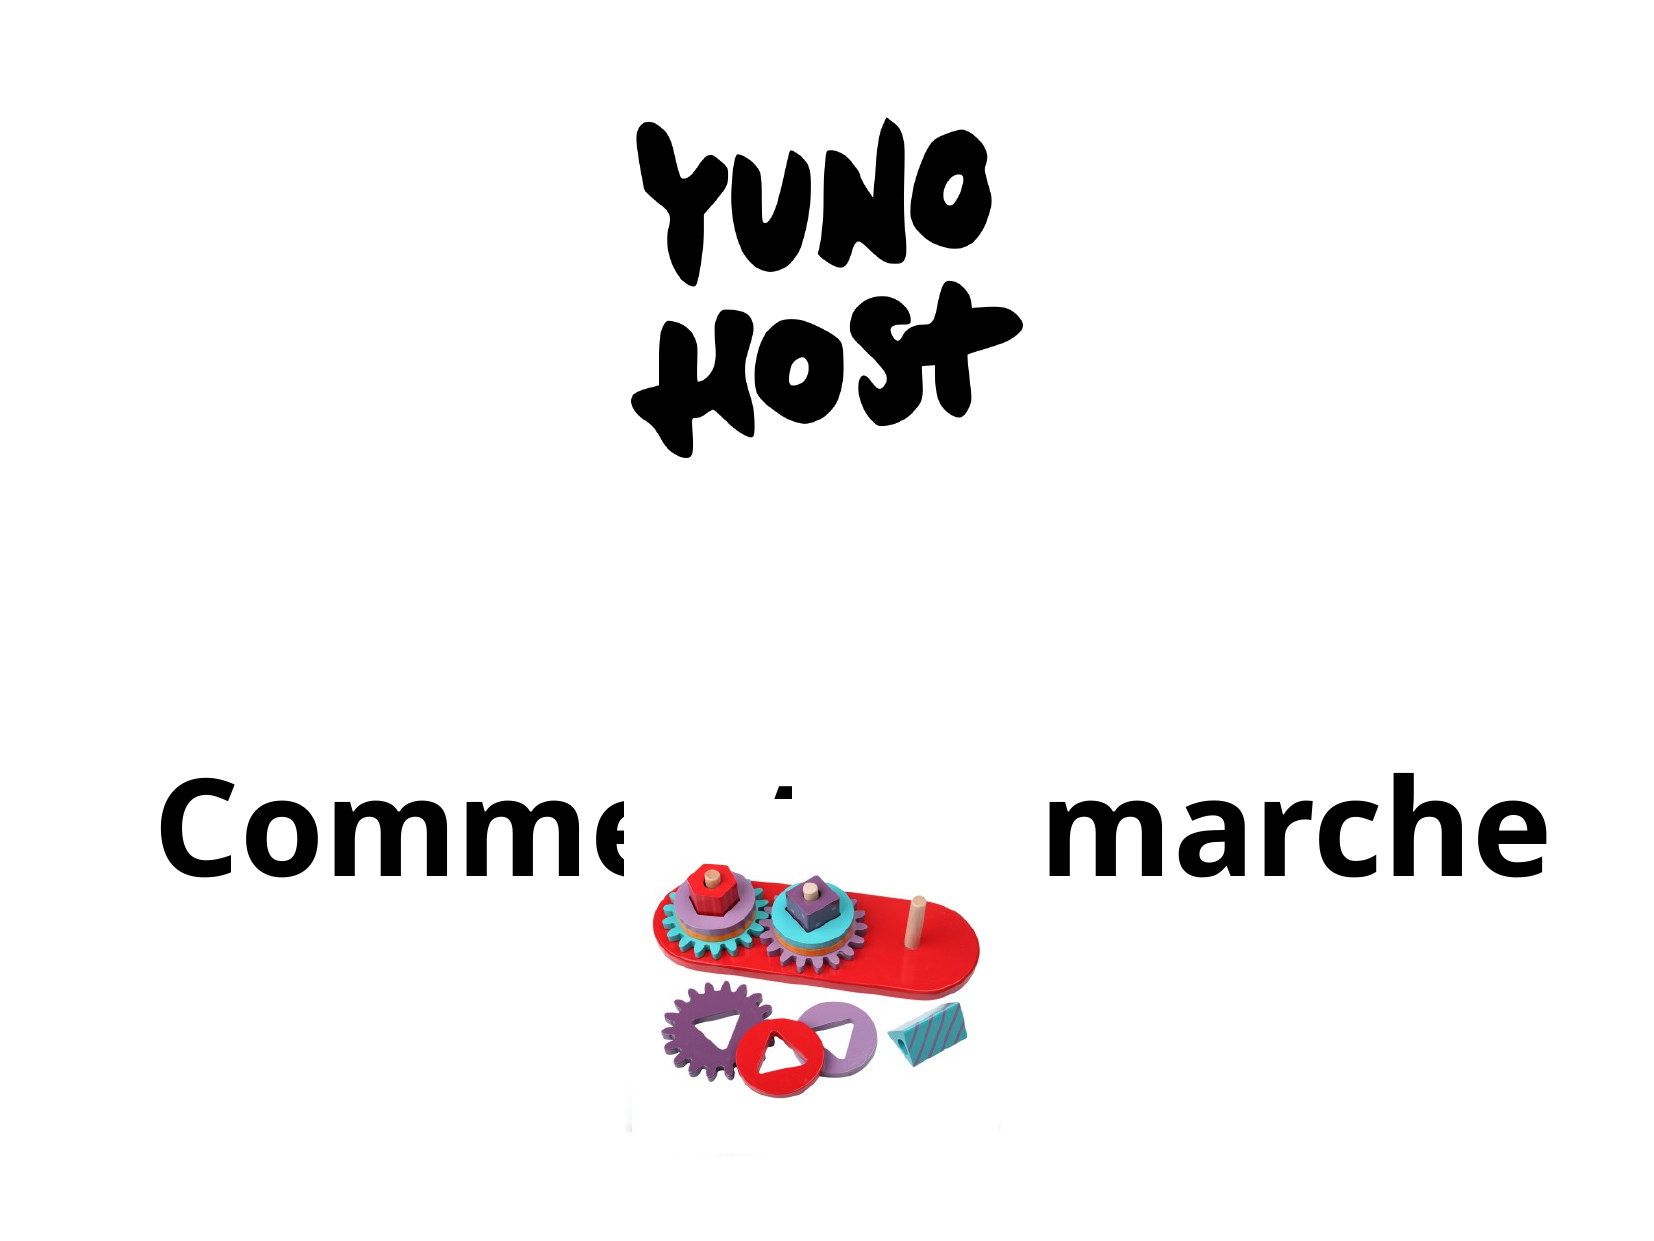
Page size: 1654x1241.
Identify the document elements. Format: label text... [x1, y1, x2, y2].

list Comment ça marche [82, 525, 1571, 960]
picture [631, 117, 1023, 458]
picture [624, 799, 1005, 1160]
